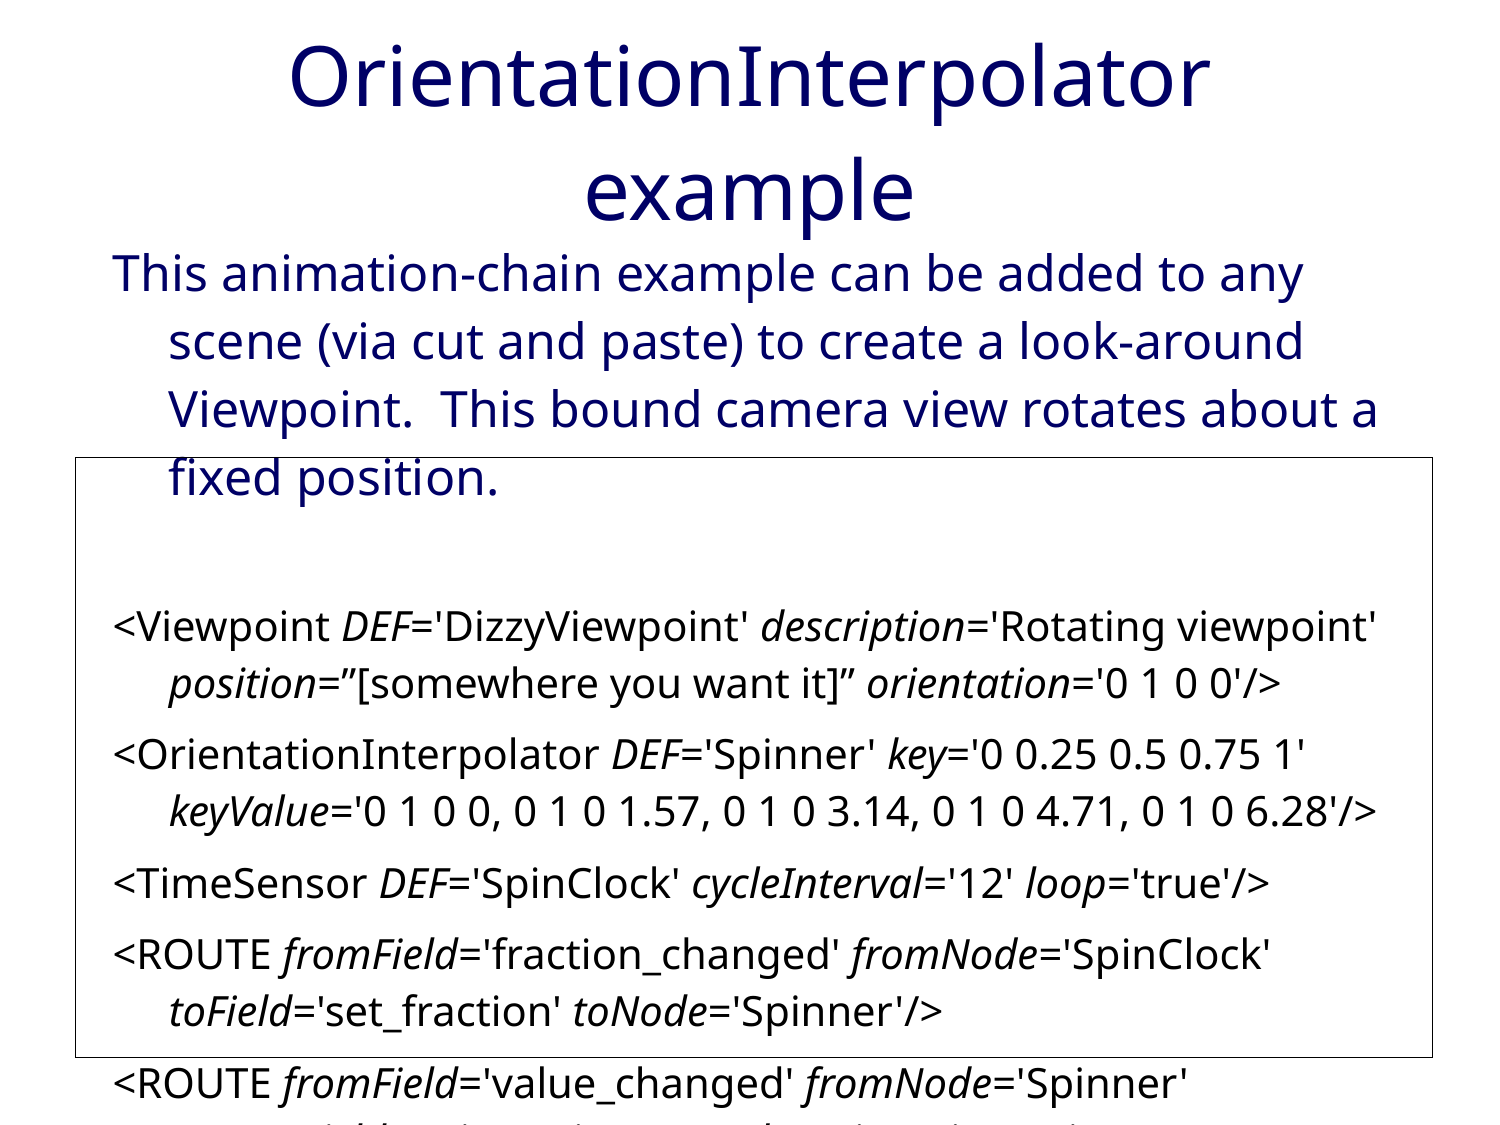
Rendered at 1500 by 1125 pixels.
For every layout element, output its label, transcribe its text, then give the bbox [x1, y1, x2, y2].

list This animation-chain example can be added to any scene (via cut and paste) to create a look-around Viewpoint. This bound camera view rotates about a fixed position. <Viewpoint DEF='DizzyViewpoint' description='Rotating viewpoint' position=”[somewhere you want it]” orientation='0 1 0 0'/> <OrientationInterpolator DEF='Spinner' key='0 0.25 0.5 0.75 1' keyValue='0 1 0 0, 0 1 0 1.57, 0 1 0 3.14, 0 1 0 4.71, 0 1 0 6.28'/> <TimeSensor DEF='SpinClock' cycleInterval='12' loop='true'/> <ROUTE fromField='fraction_changed' fromNode='SpinClock' toField='set_fraction' toNode='Spinner'/> <ROUTE fromField='value_changed' fromNode='Spinner' toField='orientation' toNode='DizzyViewpoint'/> [112, 237, 1426, 457]
list This animation-chain example can be added to any scene (via cut and paste) to create a look-around Viewpoint. This bound camera view rotates about a fixed position. <Viewpoint DEF='DizzyViewpoint' description='Rotating viewpoint' position=”[somewhere you want it]” orientation='0 1 0 0'/> <OrientationInterpolator DEF='Spinner' key='0 0.25 0.5 0.75 1' keyValue='0 1 0 0, 0 1 0 1.57, 0 1 0 3.14, 0 1 0 4.71, 0 1 0 6.28'/> <TimeSensor DEF='SpinClock' cycleInterval='12' loop='true'/> <ROUTE fromField='fraction_changed' fromNode='SpinClock' toField='set_fraction' toNode='Spinner'/> <ROUTE fromField='value_changed' fromNode='Spinner' toField='orientation' toNode='DizzyViewpoint'/> [112, 458, 1426, 1009]
title OrientationInterpolator example [112, 44, 1388, 218]
